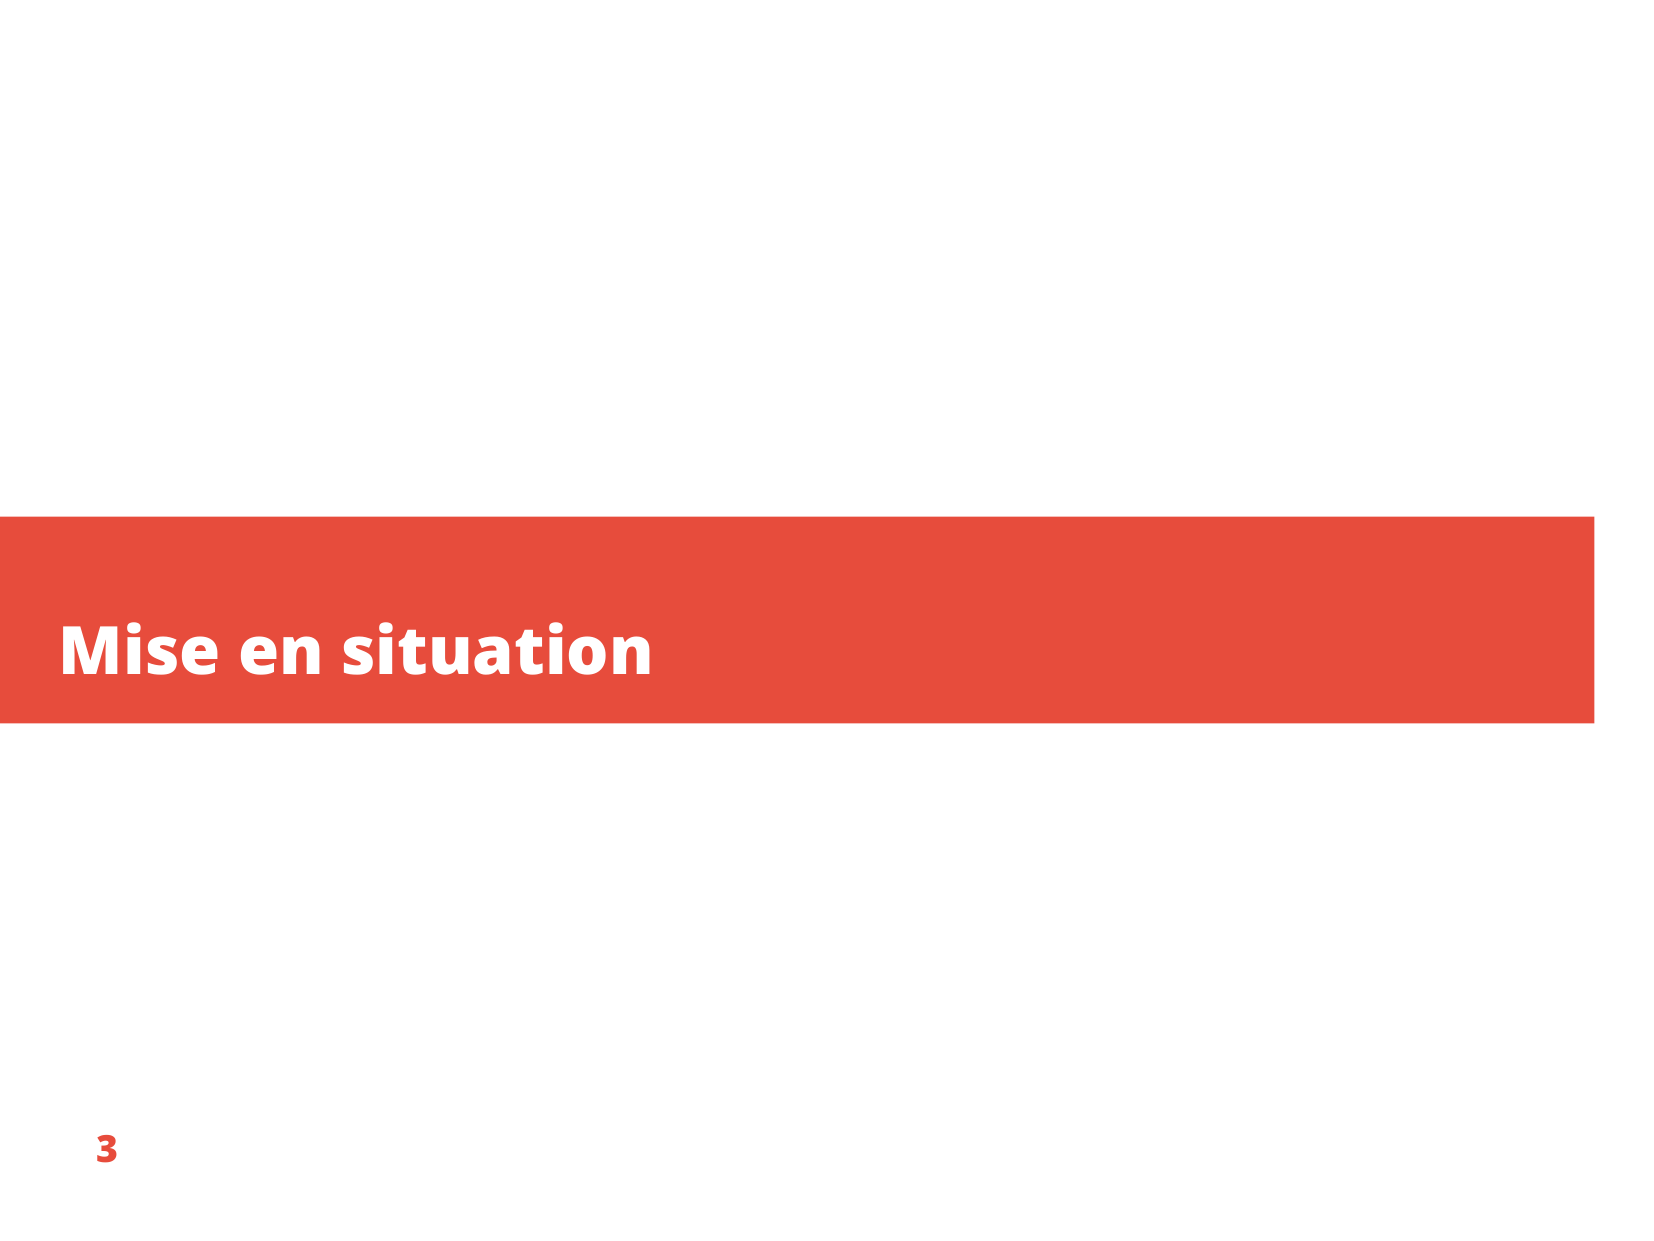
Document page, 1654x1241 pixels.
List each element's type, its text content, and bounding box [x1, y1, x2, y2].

title Mise en situation [59, 546, 1595, 694]
